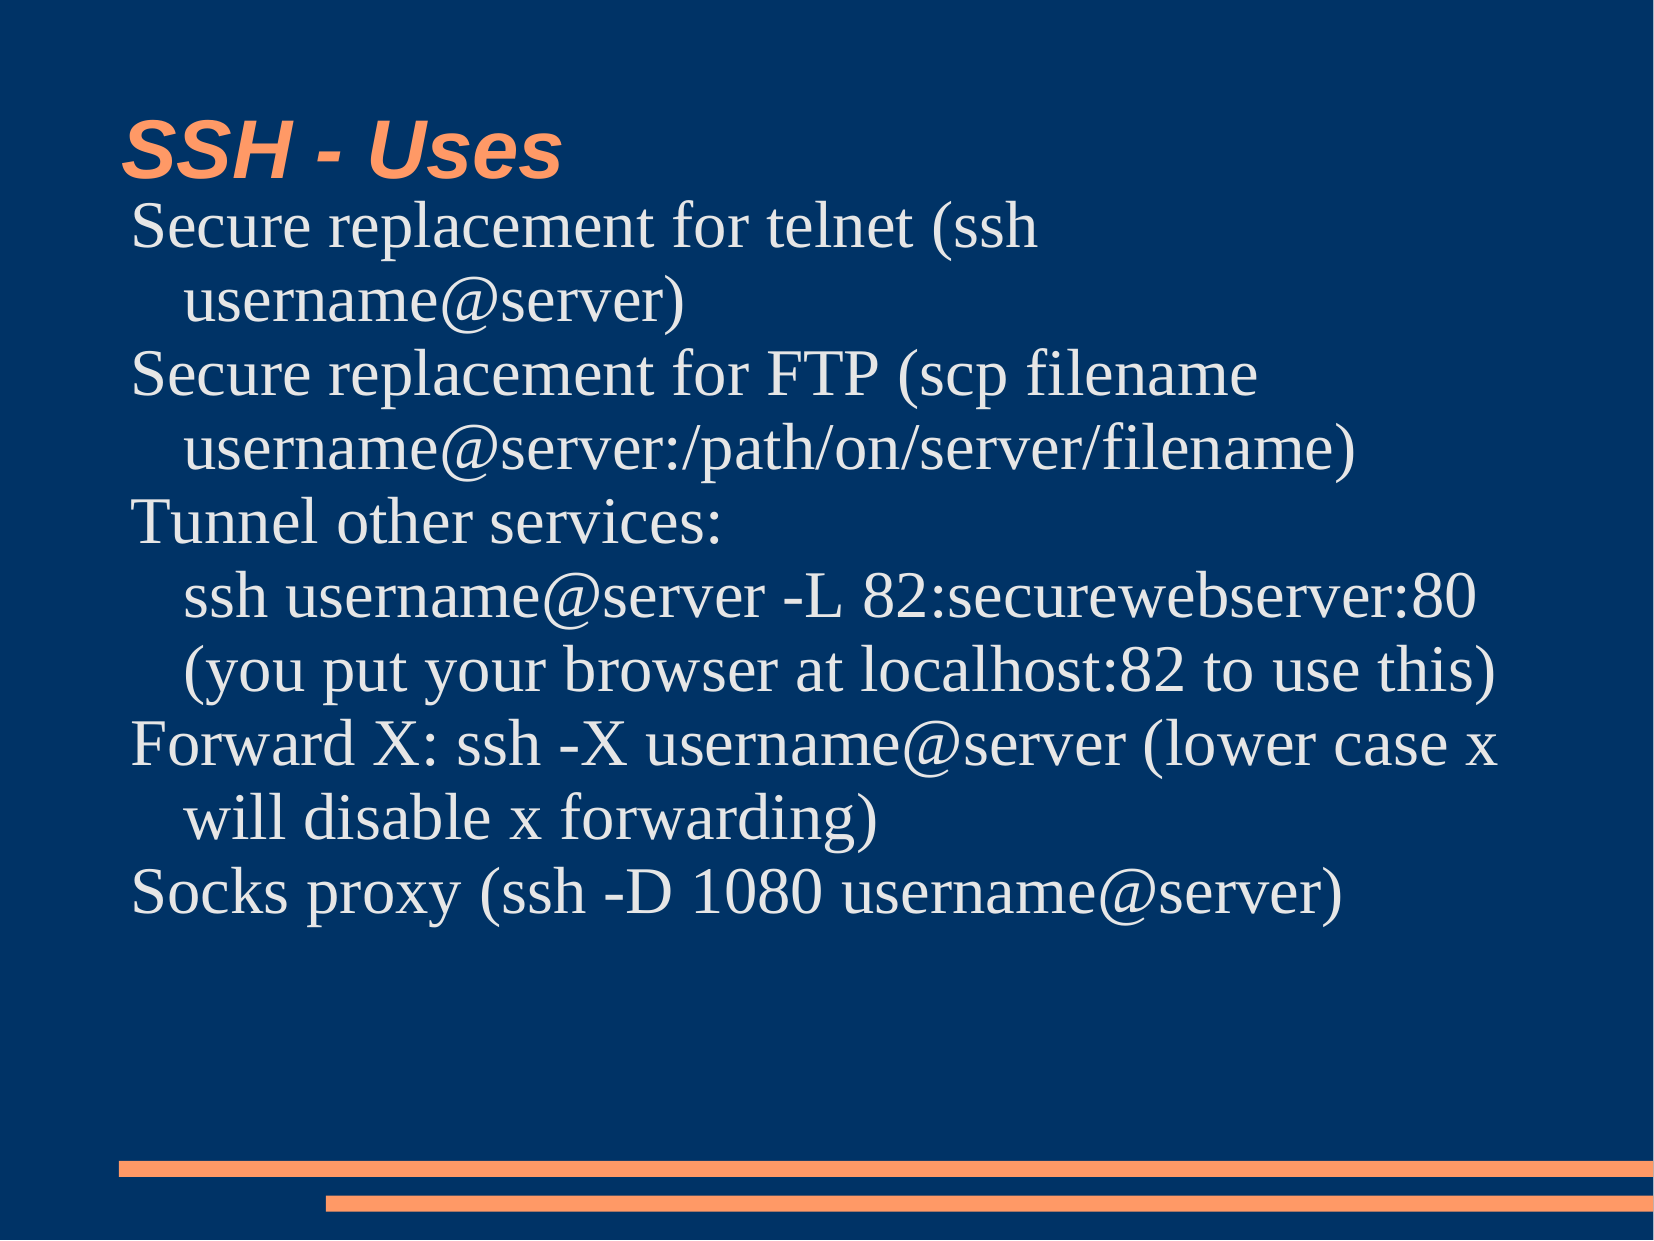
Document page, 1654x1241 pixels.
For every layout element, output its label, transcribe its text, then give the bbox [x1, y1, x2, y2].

list Secure replacement for telnet (ssh username@server) Secure replacement for FTP (scp filename username@server:/path/on/server/filename) Tunnel other services: ssh username@server -L 82:securewebserver:80 (you put your browser at localhost:82 to use this) Forward X: ssh -X username@server (lower case x will disable x forwarding) Socks proxy (ssh -D 1080 username@server) [112, 187, 1552, 1157]
title SSH - Uses [121, 46, 1534, 187]
